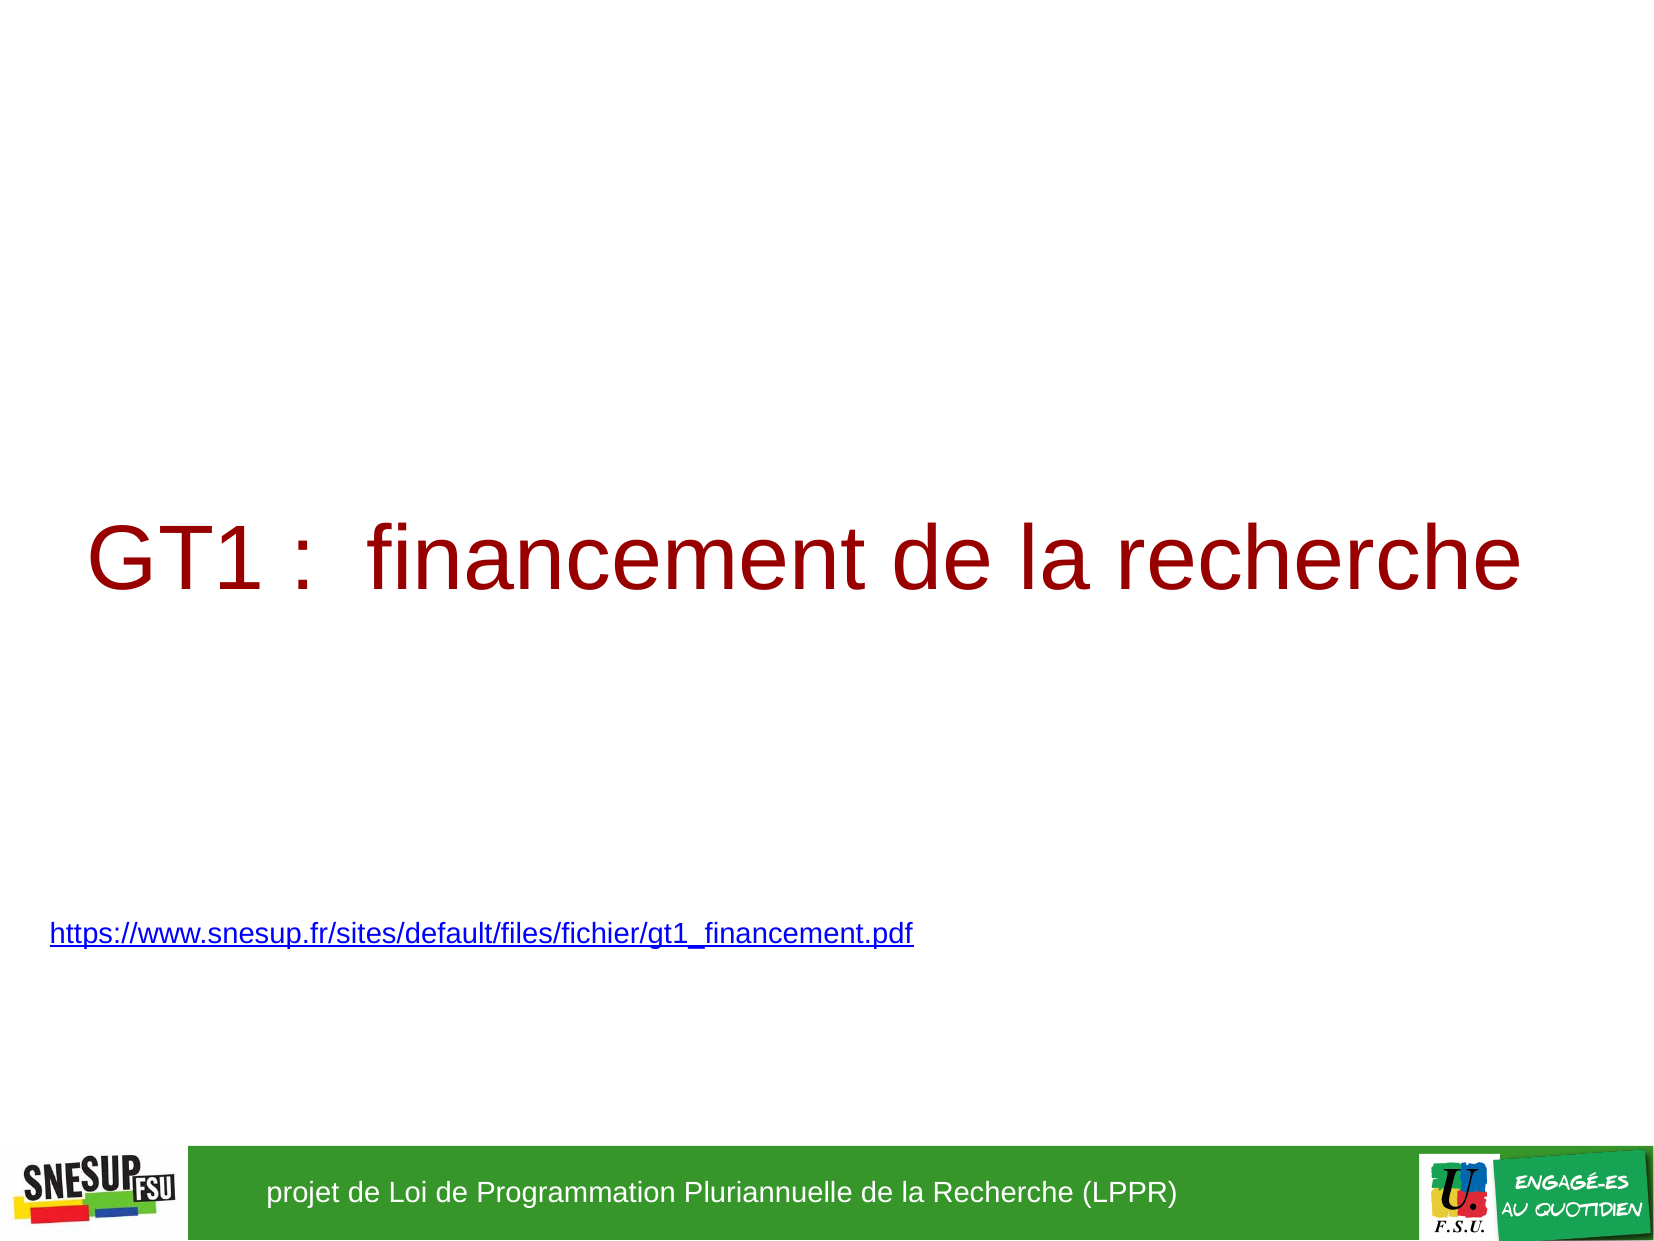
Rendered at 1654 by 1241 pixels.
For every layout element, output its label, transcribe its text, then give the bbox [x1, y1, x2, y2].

text_box GT1 : financement de la recherche [61, 448, 1550, 656]
picture [0, 1145, 188, 1240]
text_box https://www.snesup.fr/sites/default/files/fichier/gt1_financement.pdf [34, 907, 1168, 964]
picture [1419, 1145, 1654, 1241]
